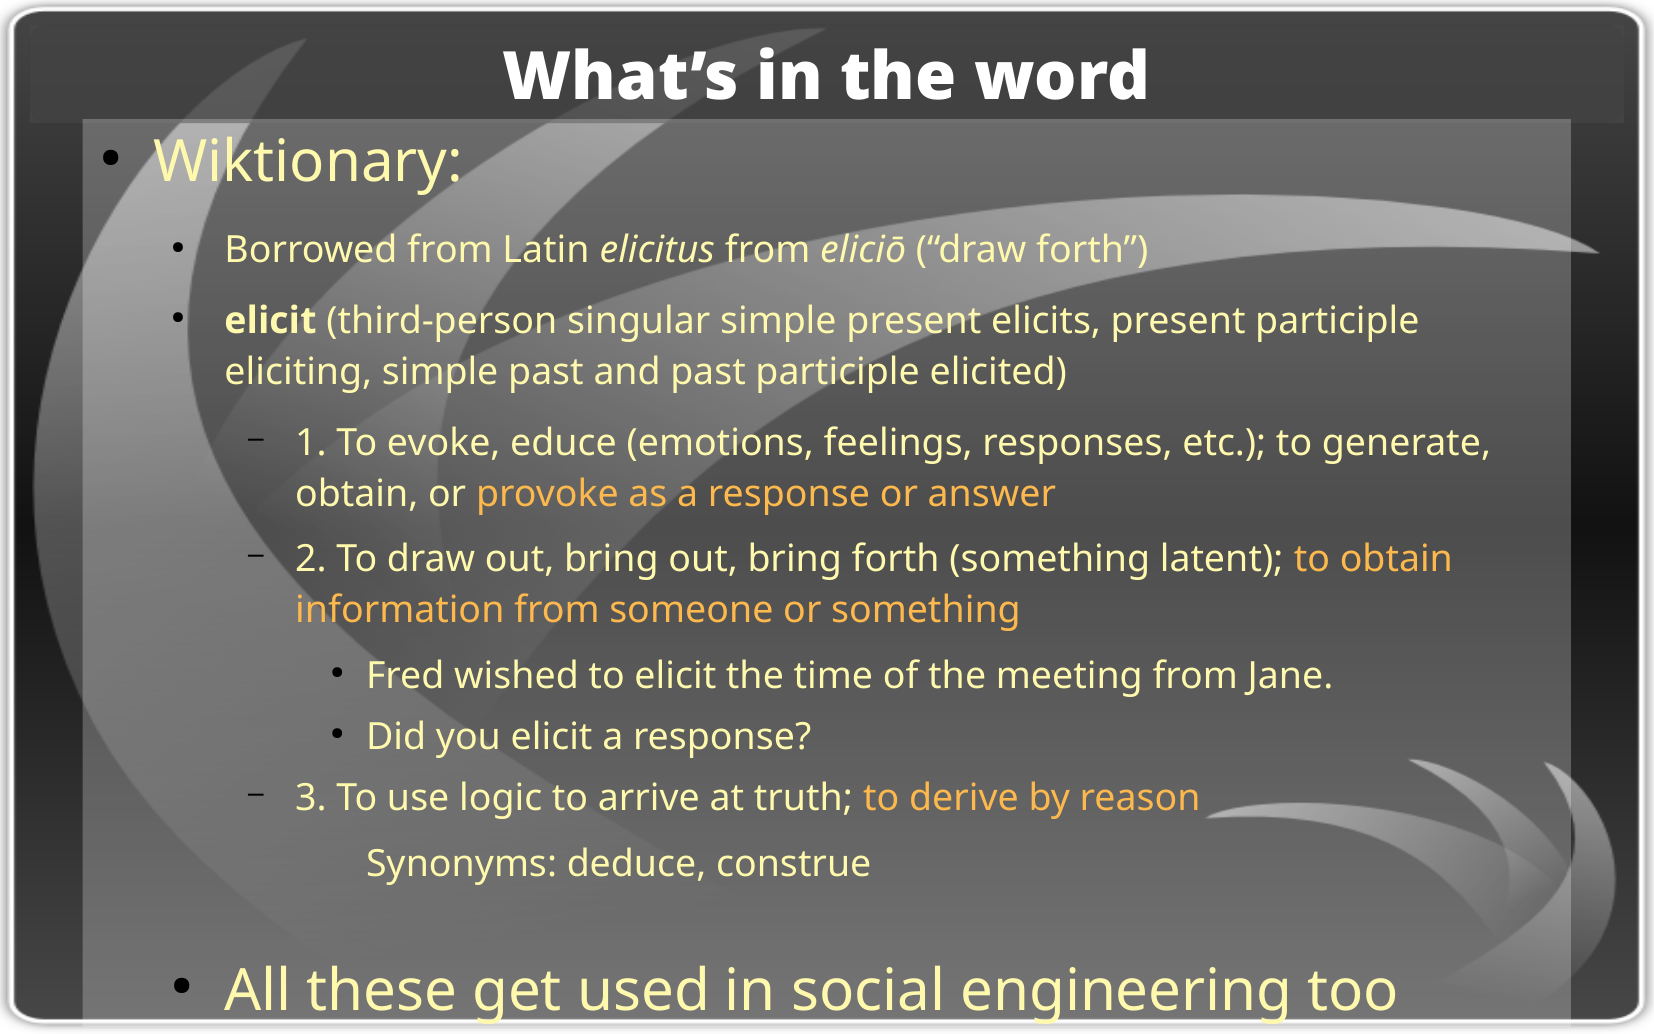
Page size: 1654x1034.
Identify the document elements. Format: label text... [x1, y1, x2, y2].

title What’s in the word [29, 24, 1625, 124]
list Wiktionary: Borrowed from Latin elicitus from eliciō (“draw forth”) elicit (third-person singular simple present elicits, present participle eliciting, simple past and past participle elicited) 1. To evoke, educe (emotions, feelings, responses, etc.); to generate, obtain, or provoke as a response or answer 2. To draw out, bring out, bring forth (something latent); to obtain information from someone or something Fred wished to elicit the time of the meeting from Jane. Did you elicit a response? 3. To use logic to arrive at truth; to derive by reason Synonyms: deduce, construe All these get used in social engineering too [82, 119, 1571, 1005]
picture [0, 0, 1654, 1034]
